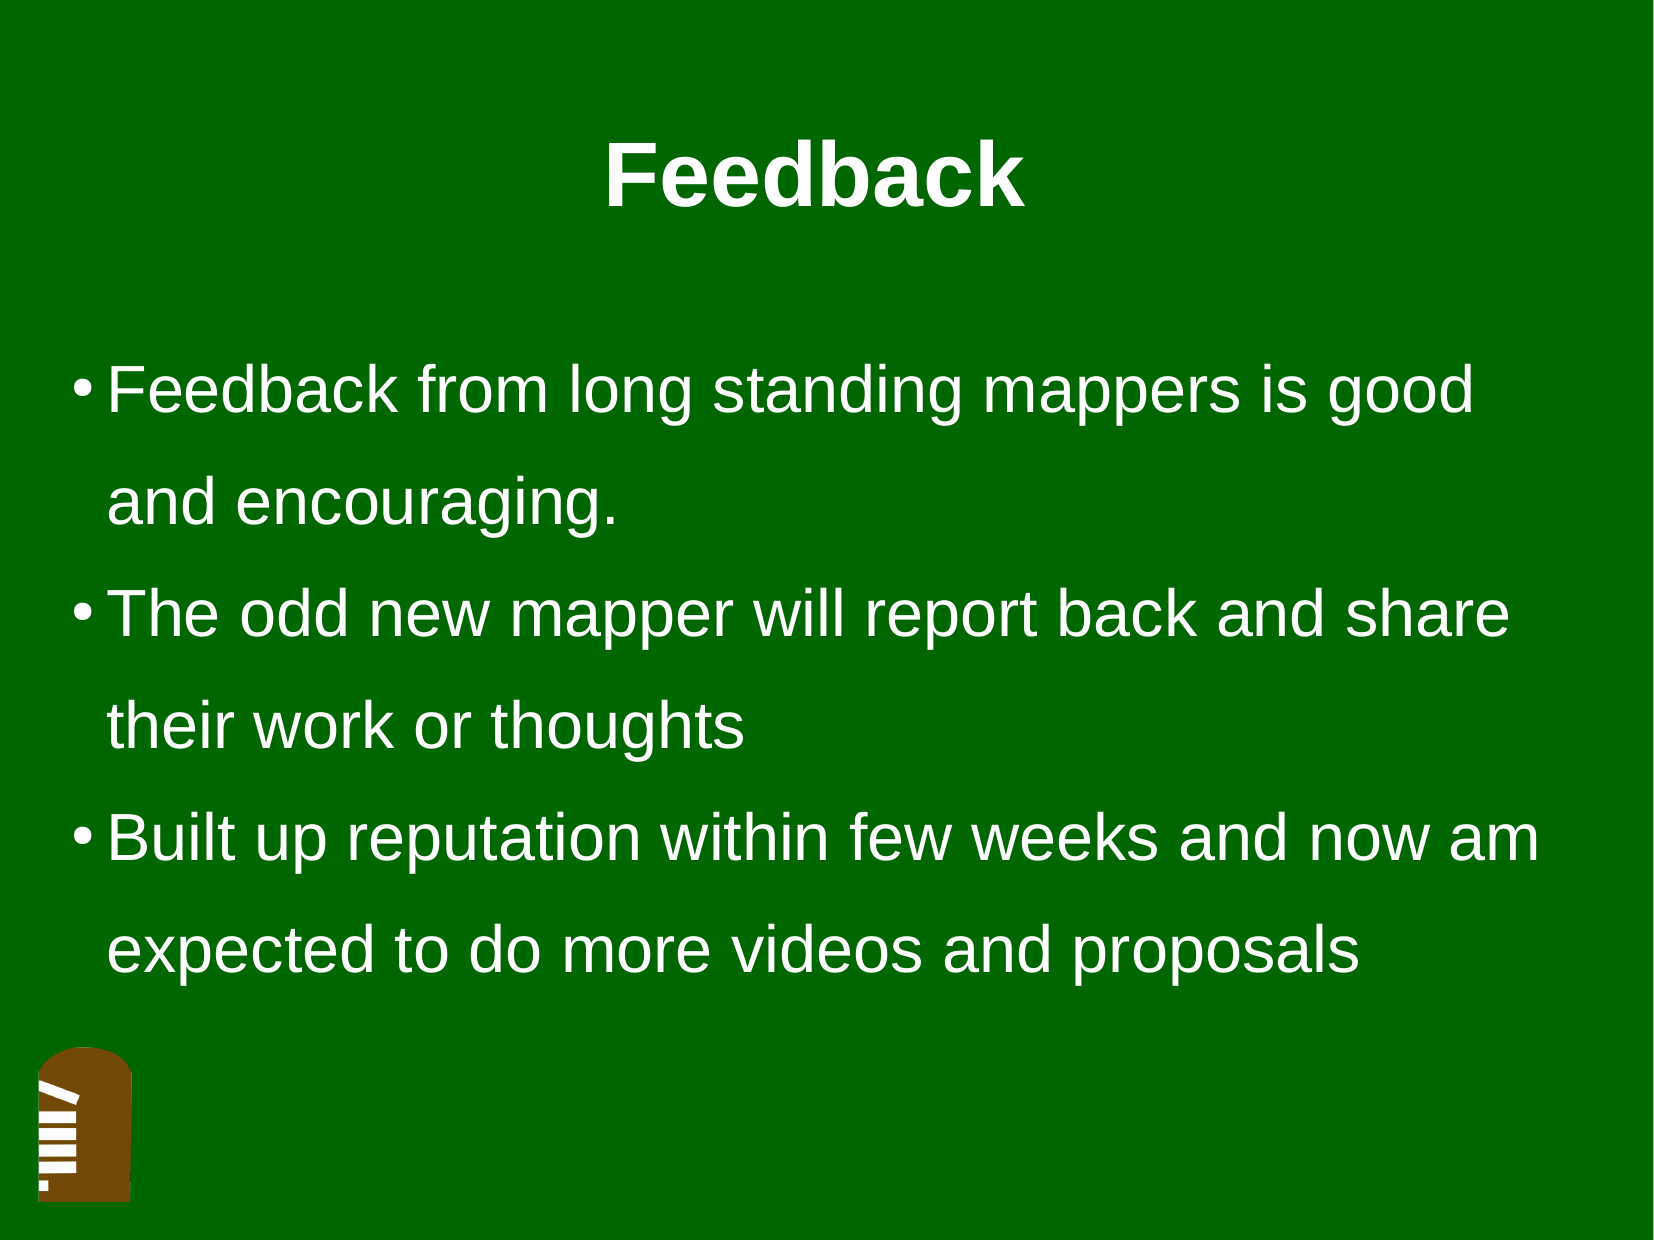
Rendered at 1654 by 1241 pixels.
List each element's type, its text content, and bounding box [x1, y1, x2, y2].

subtitle Feedback from long standing mappers is good and encouraging. The odd new mapper will report back and share their work or thoughts Built up reputation within few weeks and now am expected to do more videos and proposals [70, 332, 1559, 969]
title Feedback [70, 70, 1559, 278]
picture [0, 1032, 178, 1217]
